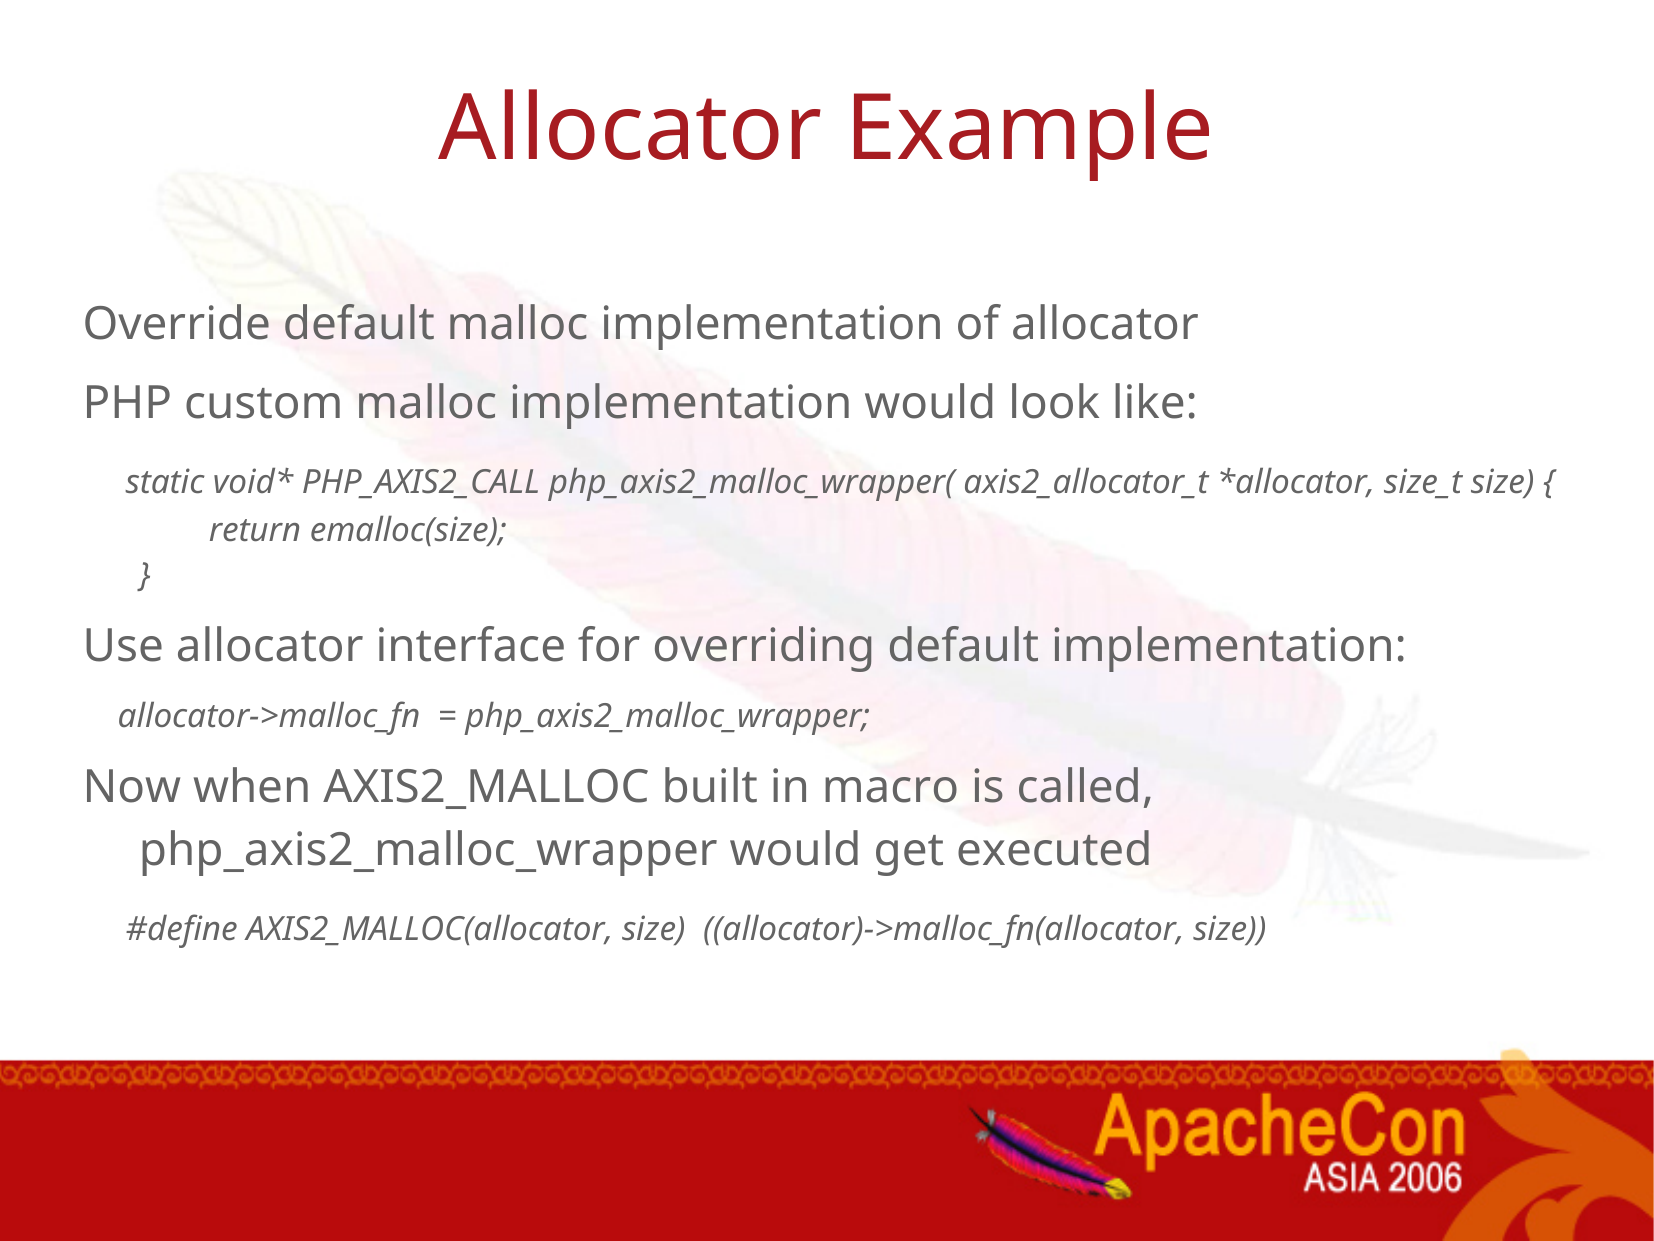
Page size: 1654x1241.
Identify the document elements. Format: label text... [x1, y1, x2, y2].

list Override default malloc implementation of allocator PHP custom malloc implementation would look like: static void* PHP_AXIS2_CALL php_axis2_malloc_wrapper( axis2_allocator_t *allocator, size_t size) { return emalloc(size); } Use allocator interface for overriding default implementation: allocator->malloc_fn = php_axis2_malloc_wrapper; Now when AXIS2_MALLOC built in macro is called, php_axis2_malloc_wrapper would get executed #define AXIS2_MALLOC(allocator, size) ((allocator)->malloc_fn(allocator, size)) [82, 290, 1571, 1109]
picture [0, 0, 1654, 1241]
title Allocator Example [82, 20, 1571, 228]
